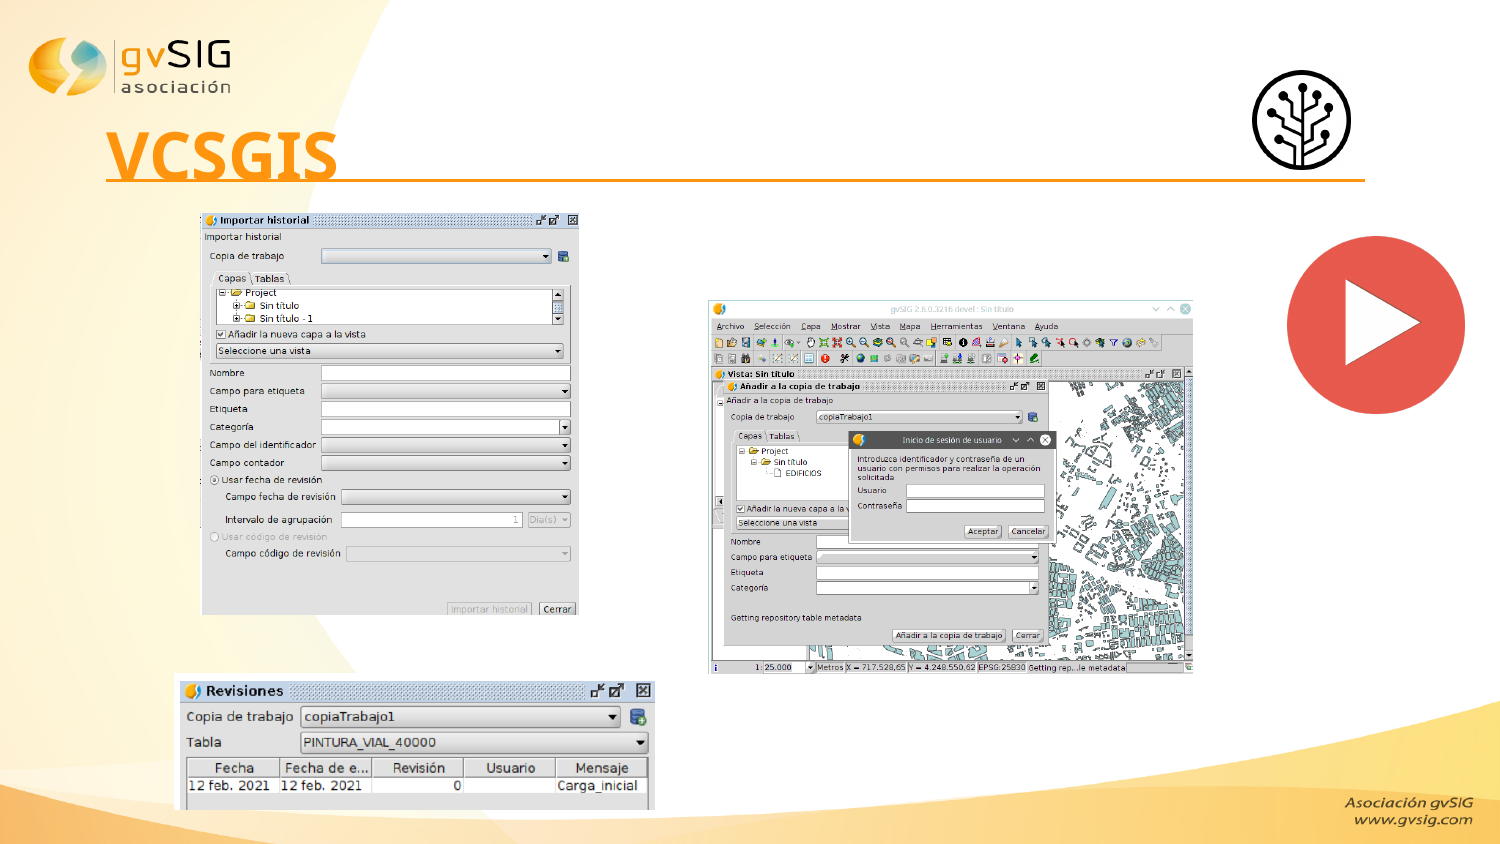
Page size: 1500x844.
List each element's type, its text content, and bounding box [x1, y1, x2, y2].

picture [0, 0, 1500, 844]
title VCSGIS [106, 115, 1457, 193]
